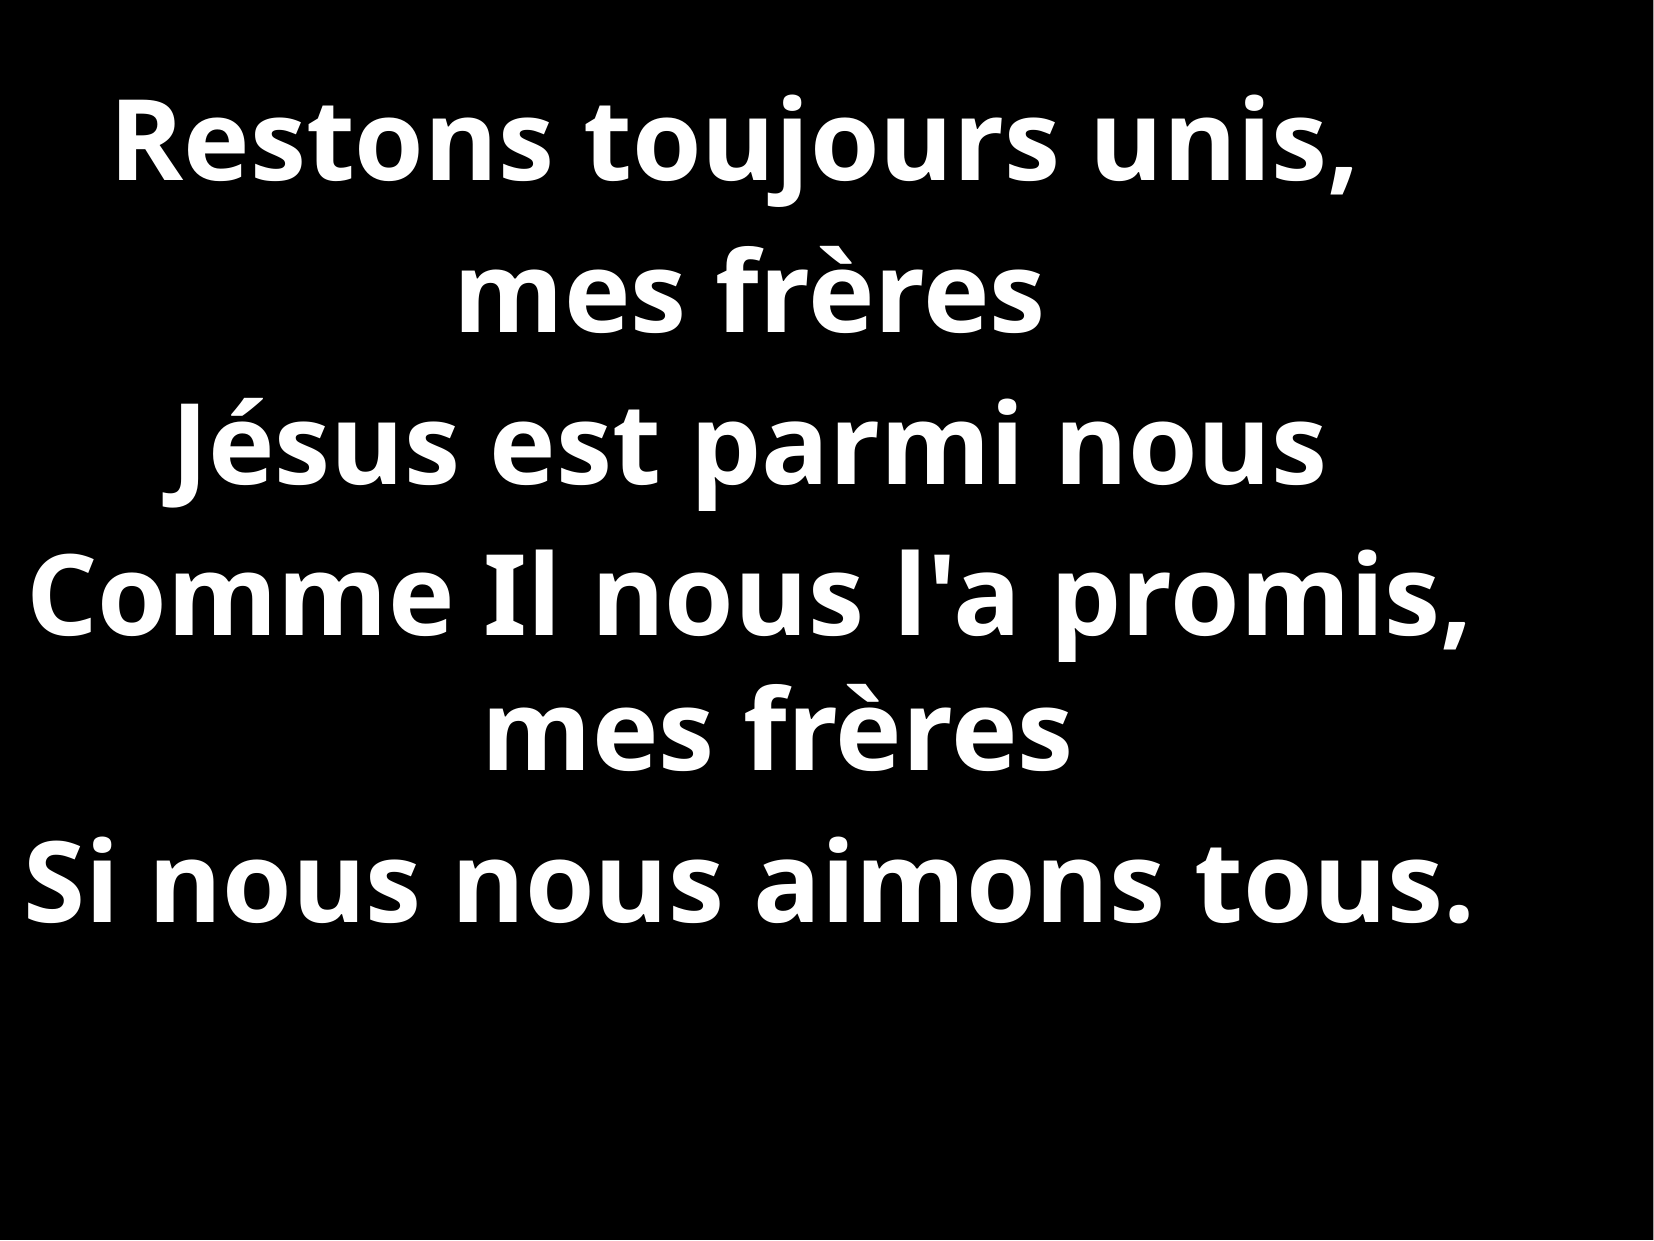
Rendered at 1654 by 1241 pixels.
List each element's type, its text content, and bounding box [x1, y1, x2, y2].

list Restons toujours unis, mes frères Jésus est parmi nous Comme Il nous l'a promis, mes frères Si nous nous aimons tous. [0, 60, 1501, 804]
